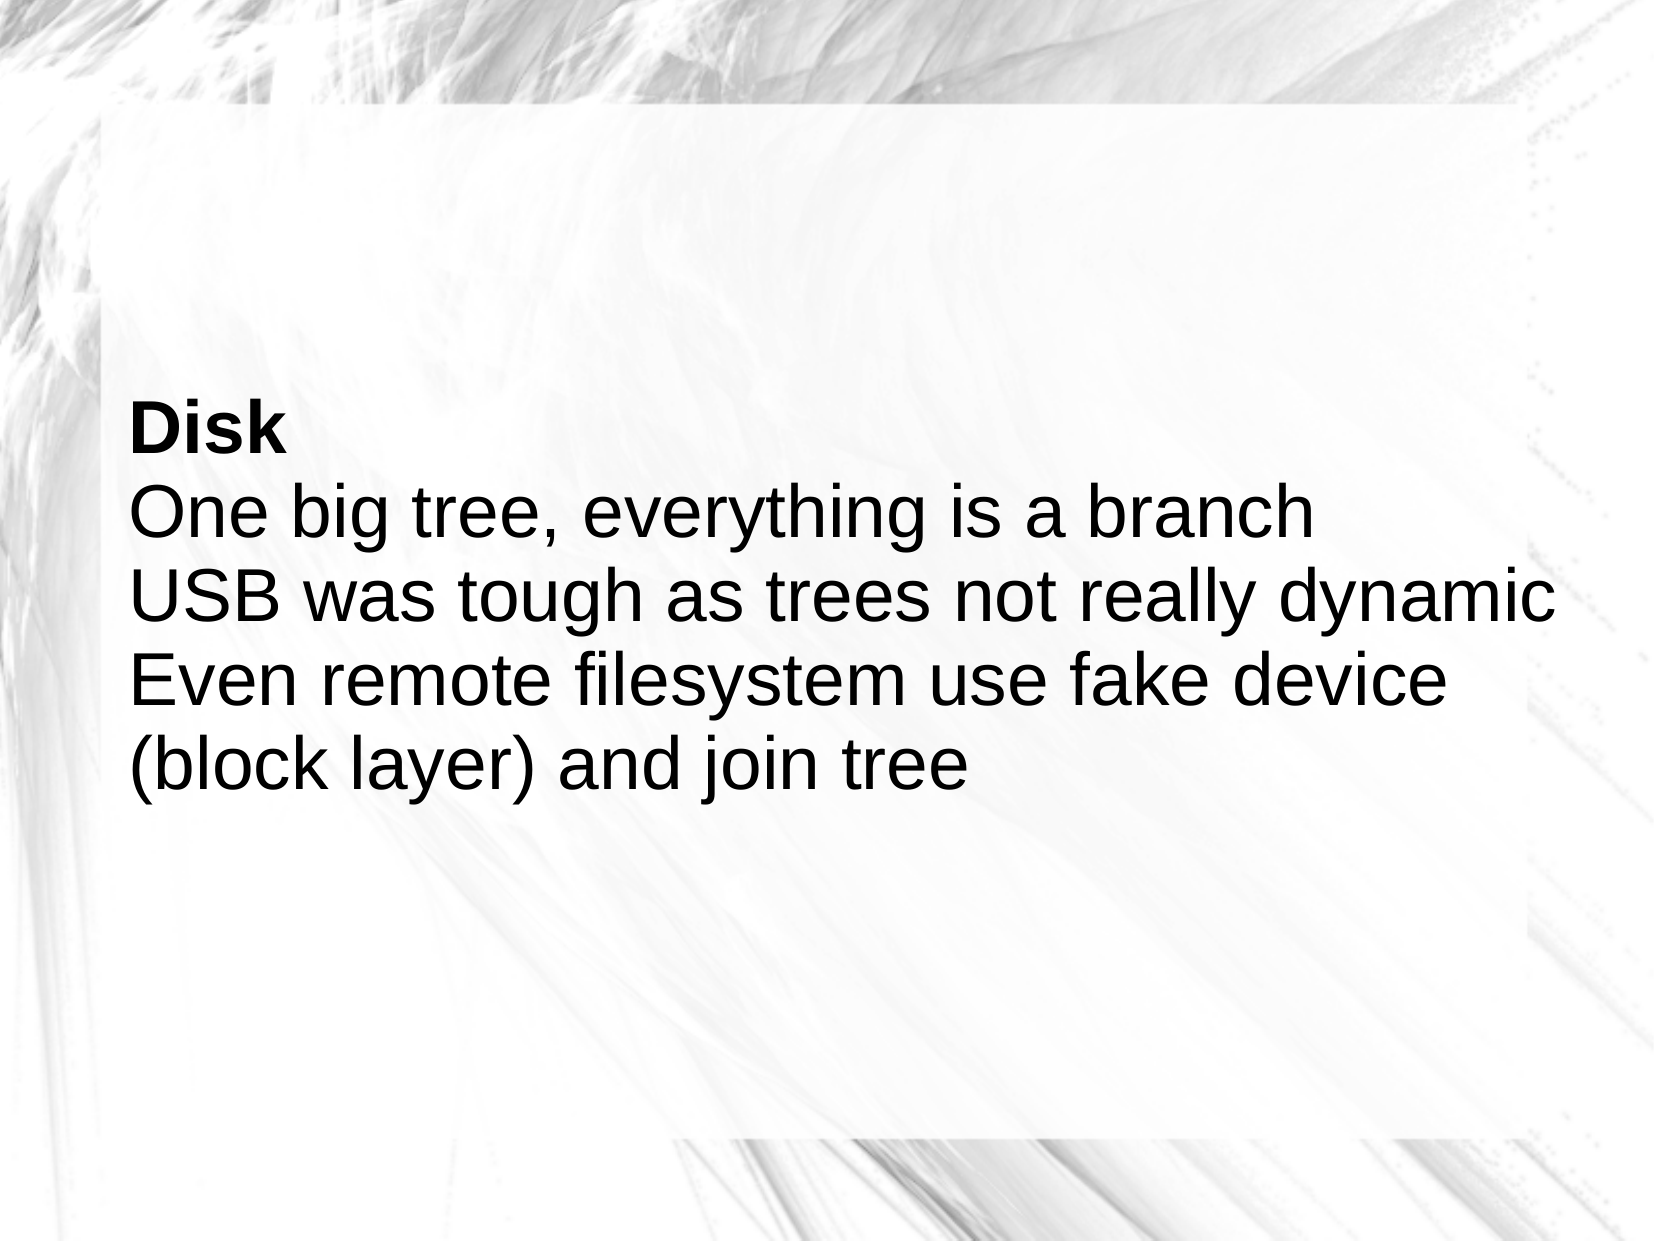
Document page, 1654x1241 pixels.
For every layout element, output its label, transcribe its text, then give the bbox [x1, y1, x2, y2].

picture [0, 0, 1654, 1241]
text_box Disk One big tree, everything is a branch USB was tough as trees not really dynamic Even remote filesystem use fake device (block layer) and join tree [113, 378, 1613, 826]
